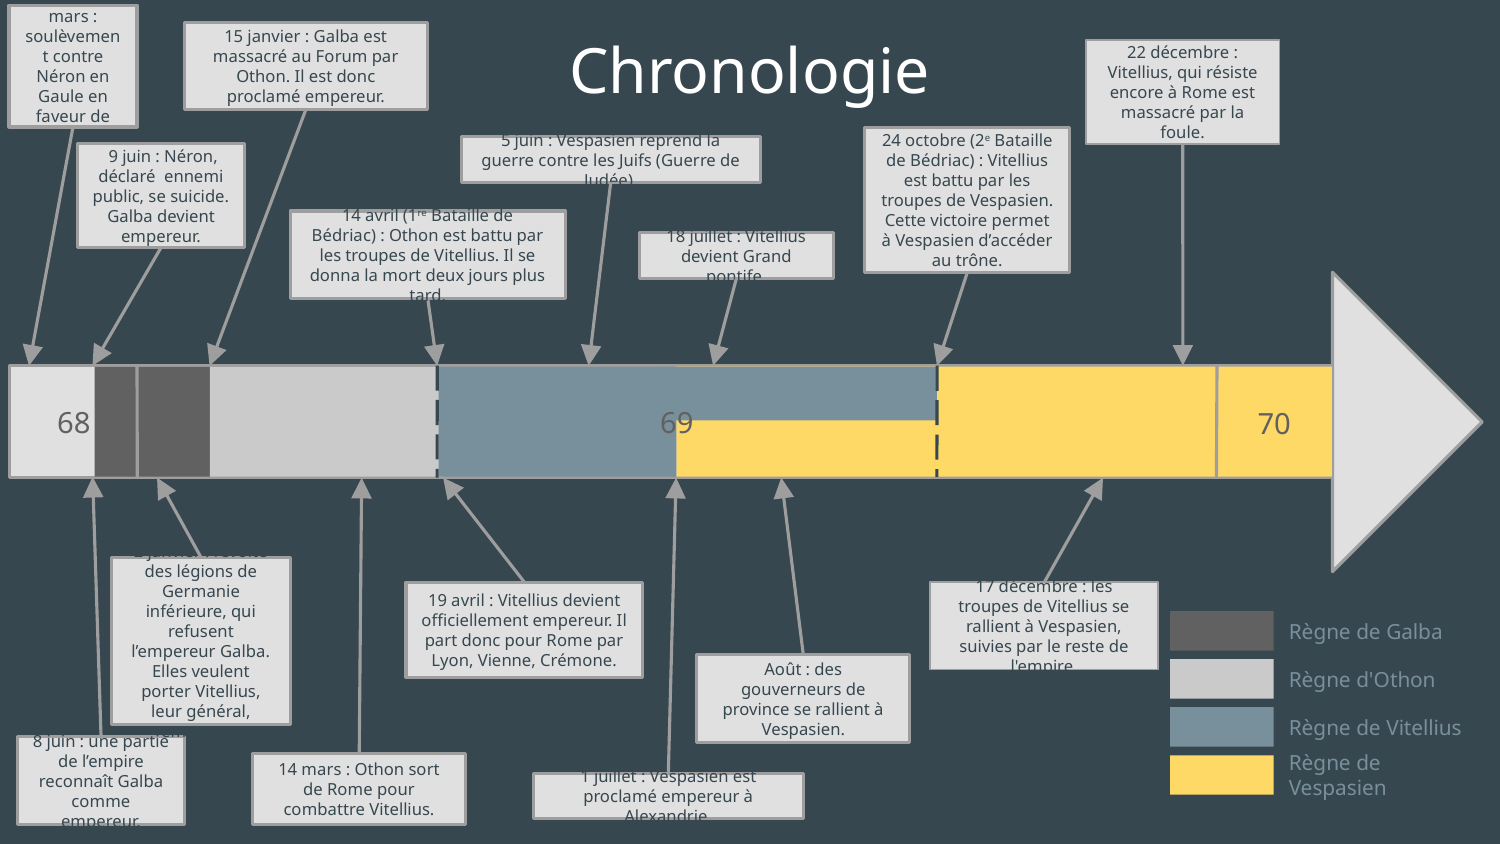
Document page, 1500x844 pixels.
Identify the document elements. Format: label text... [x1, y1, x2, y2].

text_box 9 juin : Néron, déclaré ennemi public, se suicide. Galba devient empereur. [77, 143, 245, 248]
text_box [1170, 611, 1273, 651]
text_box 14 mars : Othon sort de Rome pour combattre Vitellius. [252, 753, 466, 825]
text_box 1 juillet : Vespasien est proclamé empereur à Alexandrie. [533, 773, 804, 819]
text_box Règne de Vitellius [1273, 707, 1483, 747]
text_box 68 [9, 365, 135, 478]
text_box 2 janvier : révolte des légions de Germanie inférieure, qui refusent l’empereur Galba. Elles veulent porter Vitellius, leur général, empereur. [111, 557, 291, 725]
text_box Août : des gouverneurs de province se rallient à Vespasien. [696, 654, 910, 743]
text_box 22 décembre : Vitellius, qui résiste encore à Rome est massacré par la foule. [1085, 110, 1280, 144]
text_box 17 décembre : les troupes de Vitellius se rallient à Vespasien, suivies par le reste de l'empire. [930, 582, 1159, 670]
text_box 5 juin : Vespasien reprend la guerre contre les Juifs (Guerre de Judée). [461, 136, 761, 183]
text_box Règne d'Othon [1273, 659, 1476, 699]
text_box [1170, 755, 1273, 795]
text_box Début mars : soulèvement contre Néron en Gaule en faveur de Galba. [9, 5, 137, 128]
text_box 14 avril (1re Bataille de Bédriac) : Othon est battu par les troupes de Vitellius. Il se donna la mort deux jours plus tard. [290, 210, 566, 299]
text_box 18 juillet : Vitellius devient Grand pontife. [639, 232, 834, 279]
text_box 69 [137, 365, 1216, 478]
text_box 8 juin : une partie de l’empire reconnaît Galba comme empereur. [17, 736, 185, 825]
text_box [1170, 707, 1273, 747]
text_box [1219, 272, 1483, 572]
text_box 19 avril : Vitellius devient officiellement empereur. Il part donc pour Rome par Lyon, Vienne, Crémone. [405, 582, 643, 678]
text_box Règne de Vespasien [1273, 755, 1483, 795]
text_box [94, 366, 135, 477]
title Chronologie [51, 15, 1449, 110]
text_box 70 [1216, 366, 1332, 479]
text_box [1170, 659, 1273, 699]
text_box 24 octobre (2e Bataille de Bédriac) : Vitellius est battu par les troupes de Vespasien. Cette victoire permet à Vespasien d’accéder au trône. [864, 127, 1070, 273]
text_box Règne de Galba [1273, 611, 1470, 651]
